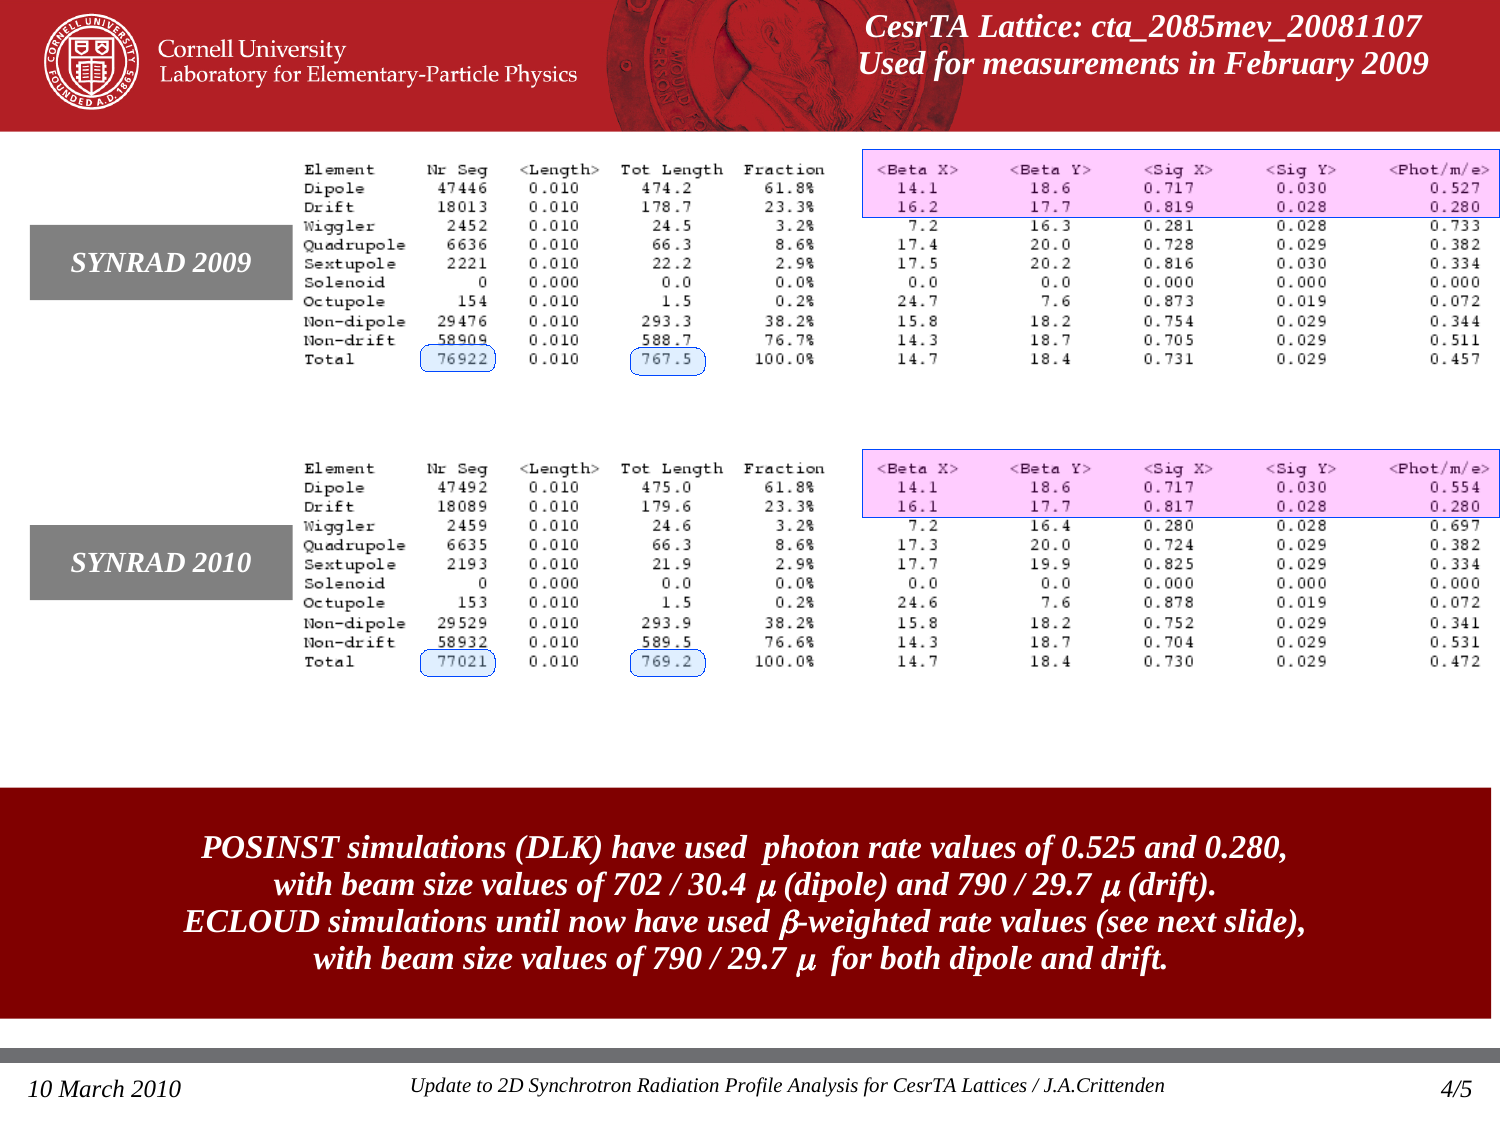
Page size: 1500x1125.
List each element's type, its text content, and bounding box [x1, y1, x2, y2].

text_box CesrTA Lattice: cta_2085mev_20081107 Used for measurements in February 2009 [787, 0, 1500, 136]
picture [0, 0, 787, 132]
picture [300, 157, 1500, 376]
text_box [862, 449, 1500, 518]
picture [300, 457, 1500, 676]
text_box SYNRAD 2009 [29, 224, 293, 301]
text_box POSINST simulations (DLK) have used photon rate values of 0.525 and 0.280, with beam size values of 702 / 30.4 m (dipole) and 790 / 29.7 m (drift). ECLOUD simulations until now have used b-weighted rate values (see next slide), with beam size values of 790 / 29.7 m for both dipole and drift. [0, 787, 1492, 1019]
text_box [862, 149, 1500, 218]
text_box [420, 649, 496, 677]
text_box [630, 649, 706, 677]
text_box [420, 344, 496, 372]
text_box [630, 347, 706, 376]
text_box SYNRAD 2010 [29, 525, 293, 601]
